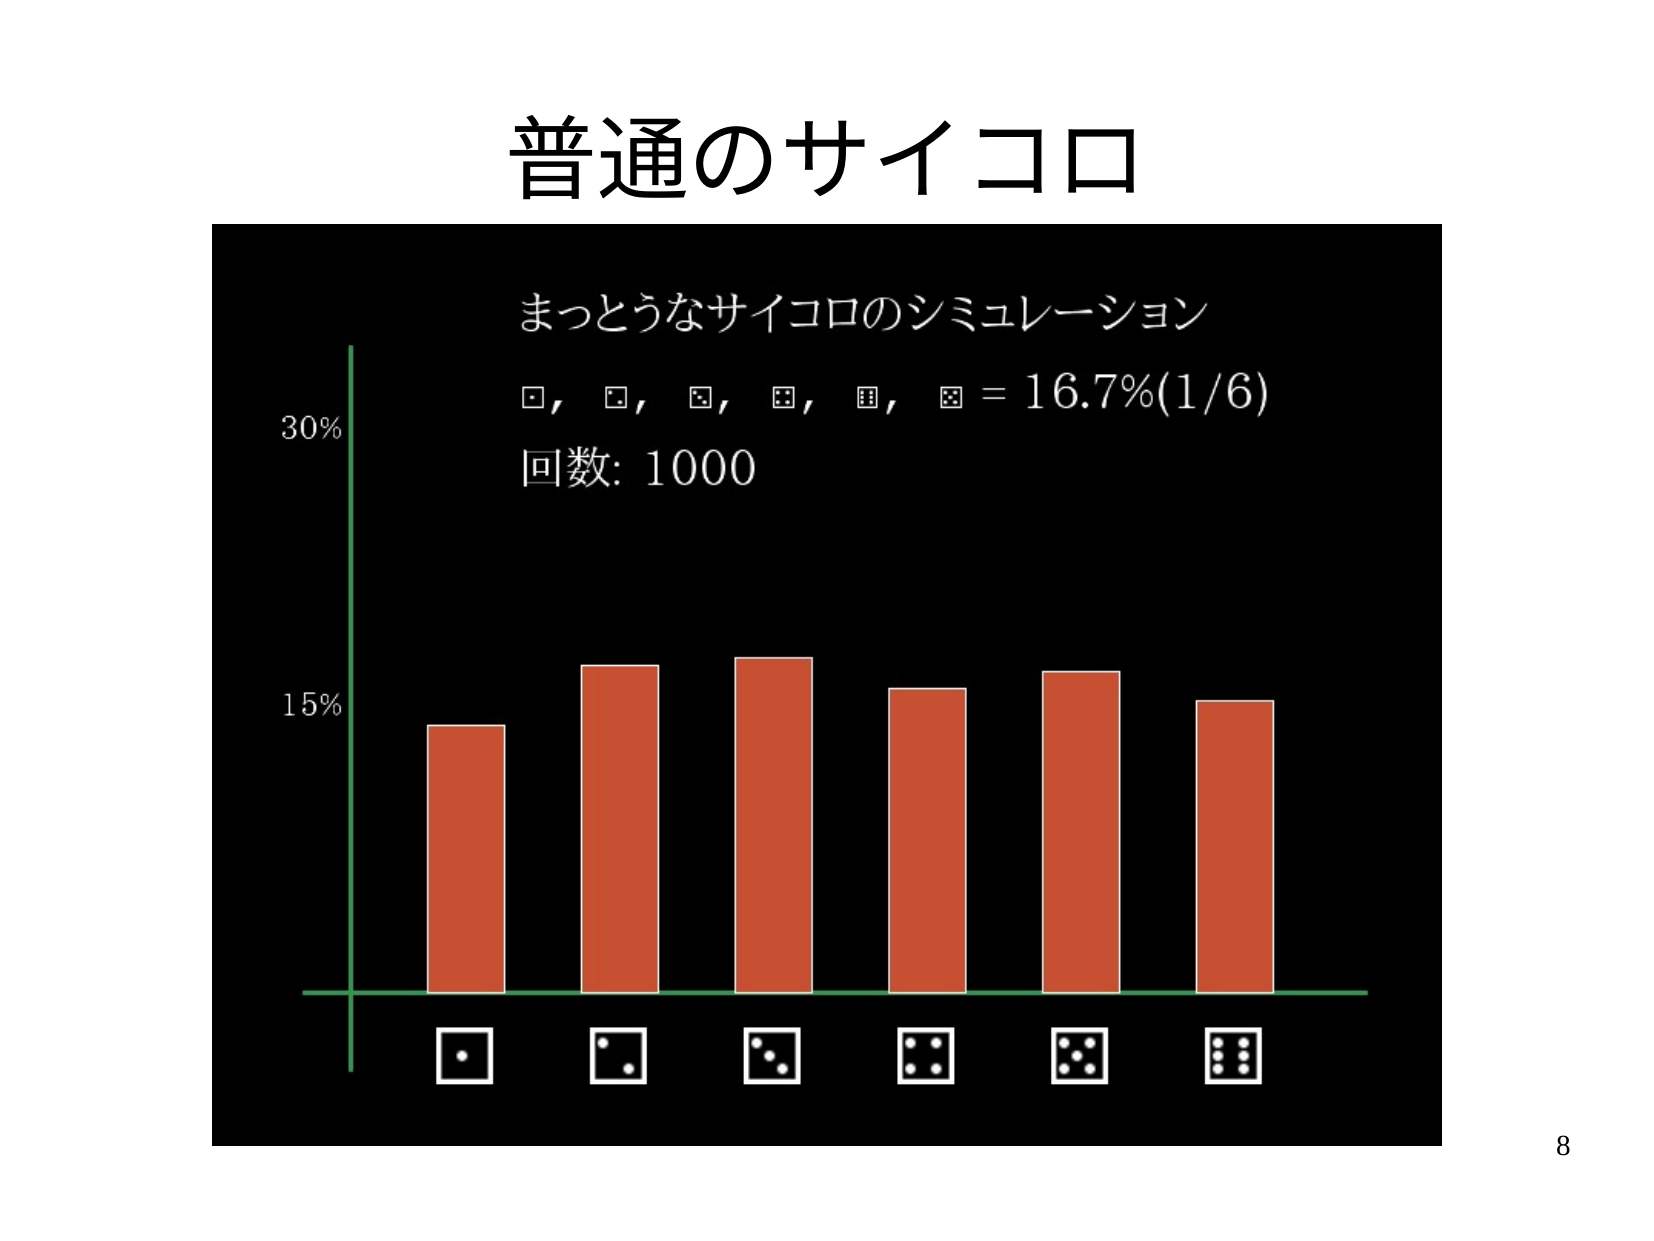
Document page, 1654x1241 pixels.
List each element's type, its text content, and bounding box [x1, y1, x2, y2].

picture [212, 224, 1442, 1146]
title 普通のサイコロ [82, 49, 1571, 257]
